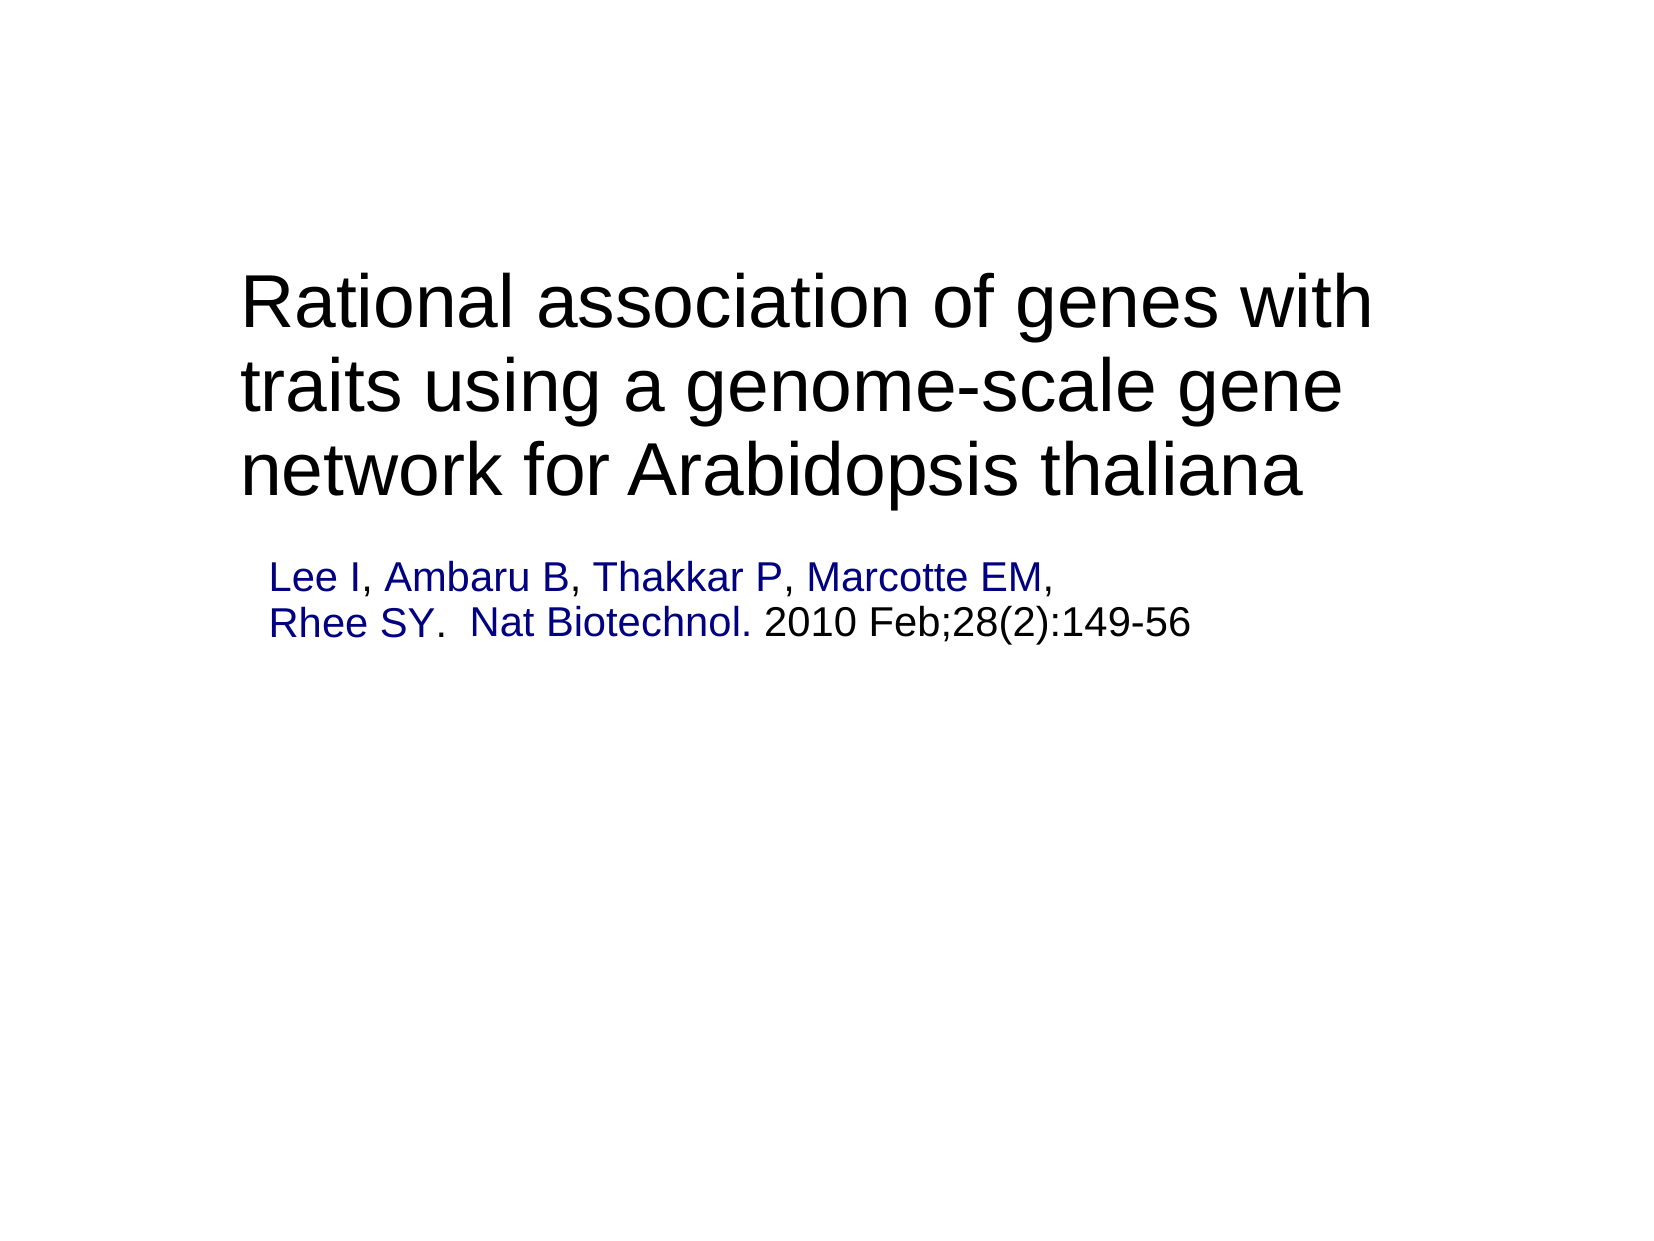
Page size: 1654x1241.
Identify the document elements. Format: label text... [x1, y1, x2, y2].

text_box Rational association of genes with traits using a genome-scale gene network for Arabidopsis thaliana [225, 251, 1450, 526]
text_box Nat Biotechnol. 2010 Feb;28(2):149-56 [454, 591, 1333, 659]
text_box Lee I, Ambaru B, Thakkar P, Marcotte EM, Rhee SY. [253, 545, 1241, 657]
